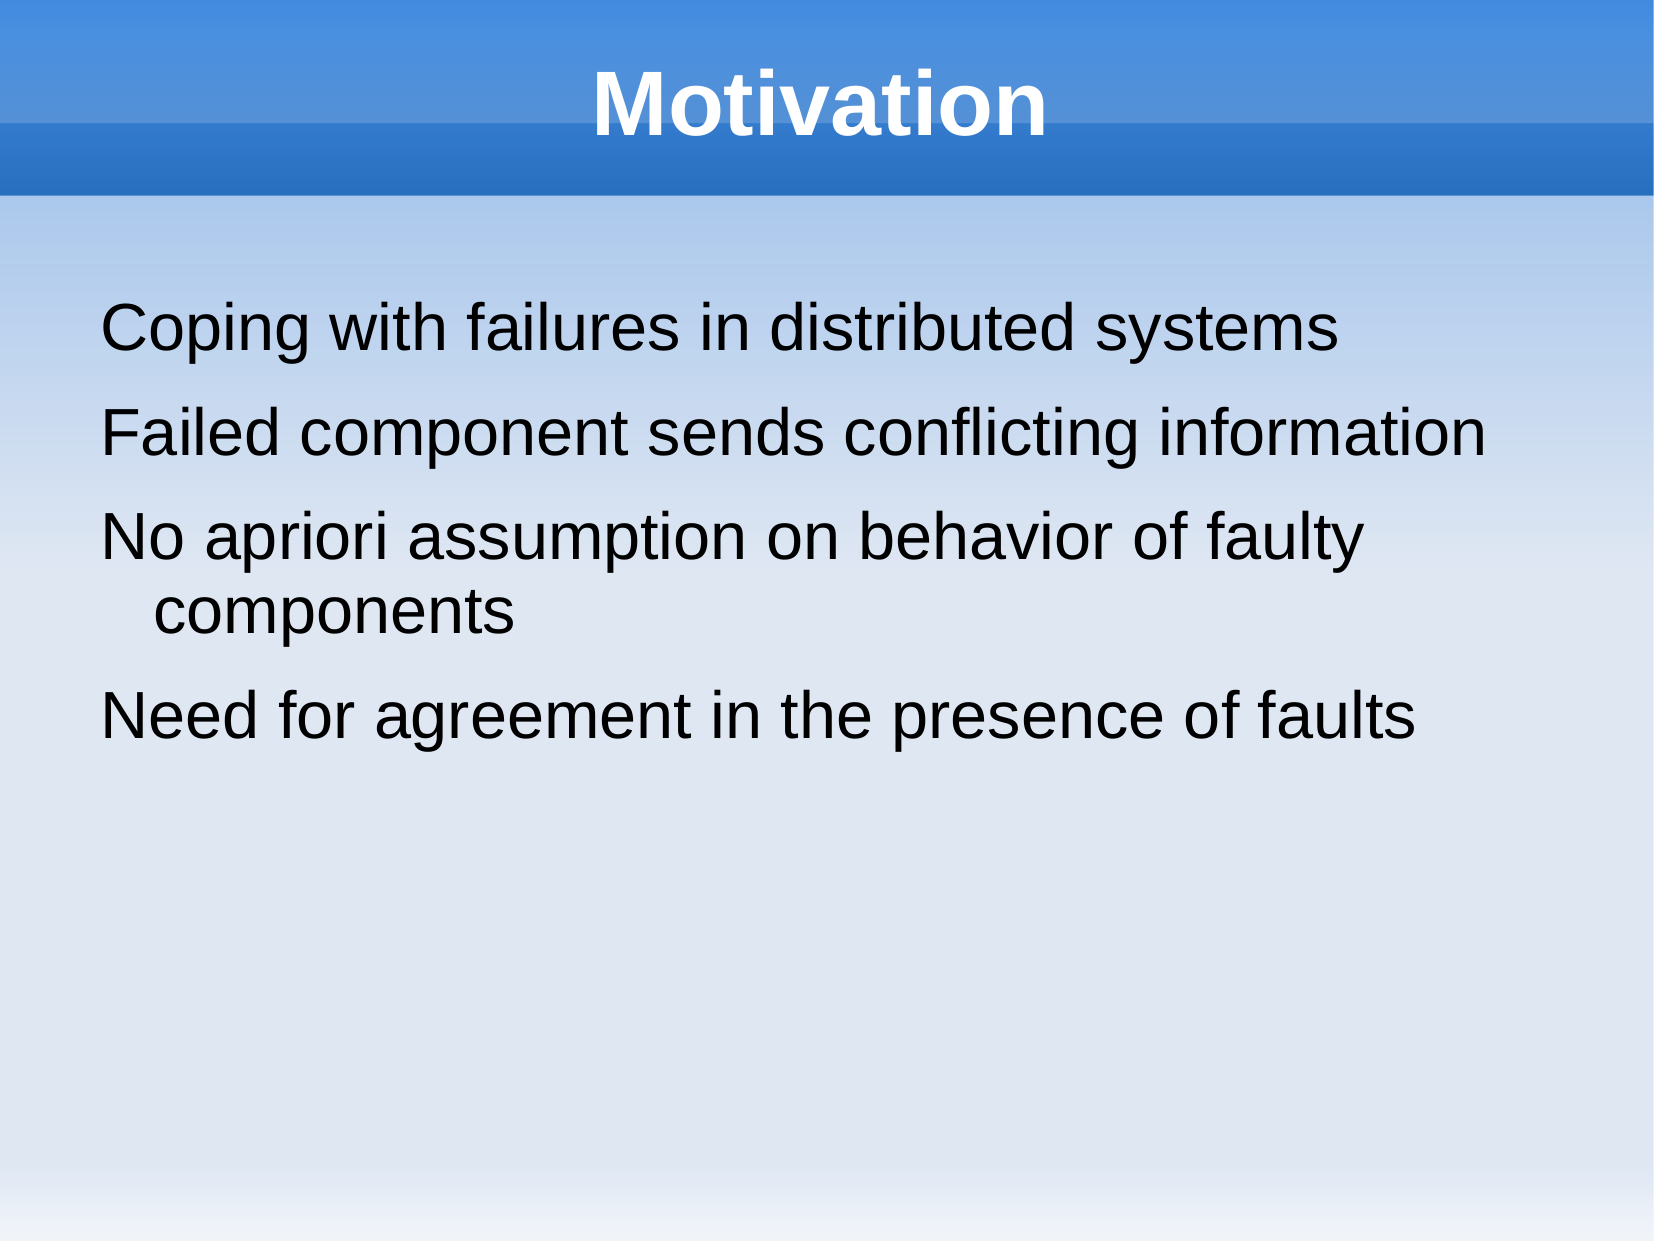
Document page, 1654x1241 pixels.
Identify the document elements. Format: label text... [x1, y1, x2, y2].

title Motivation [76, 7, 1565, 200]
list Coping with failures in distributed systems Failed component sends conflicting information No apriori assumption on behavior of faulty components Need for agreement in the presence of faults [82, 290, 1571, 1094]
picture [0, 0, 1654, 1241]
